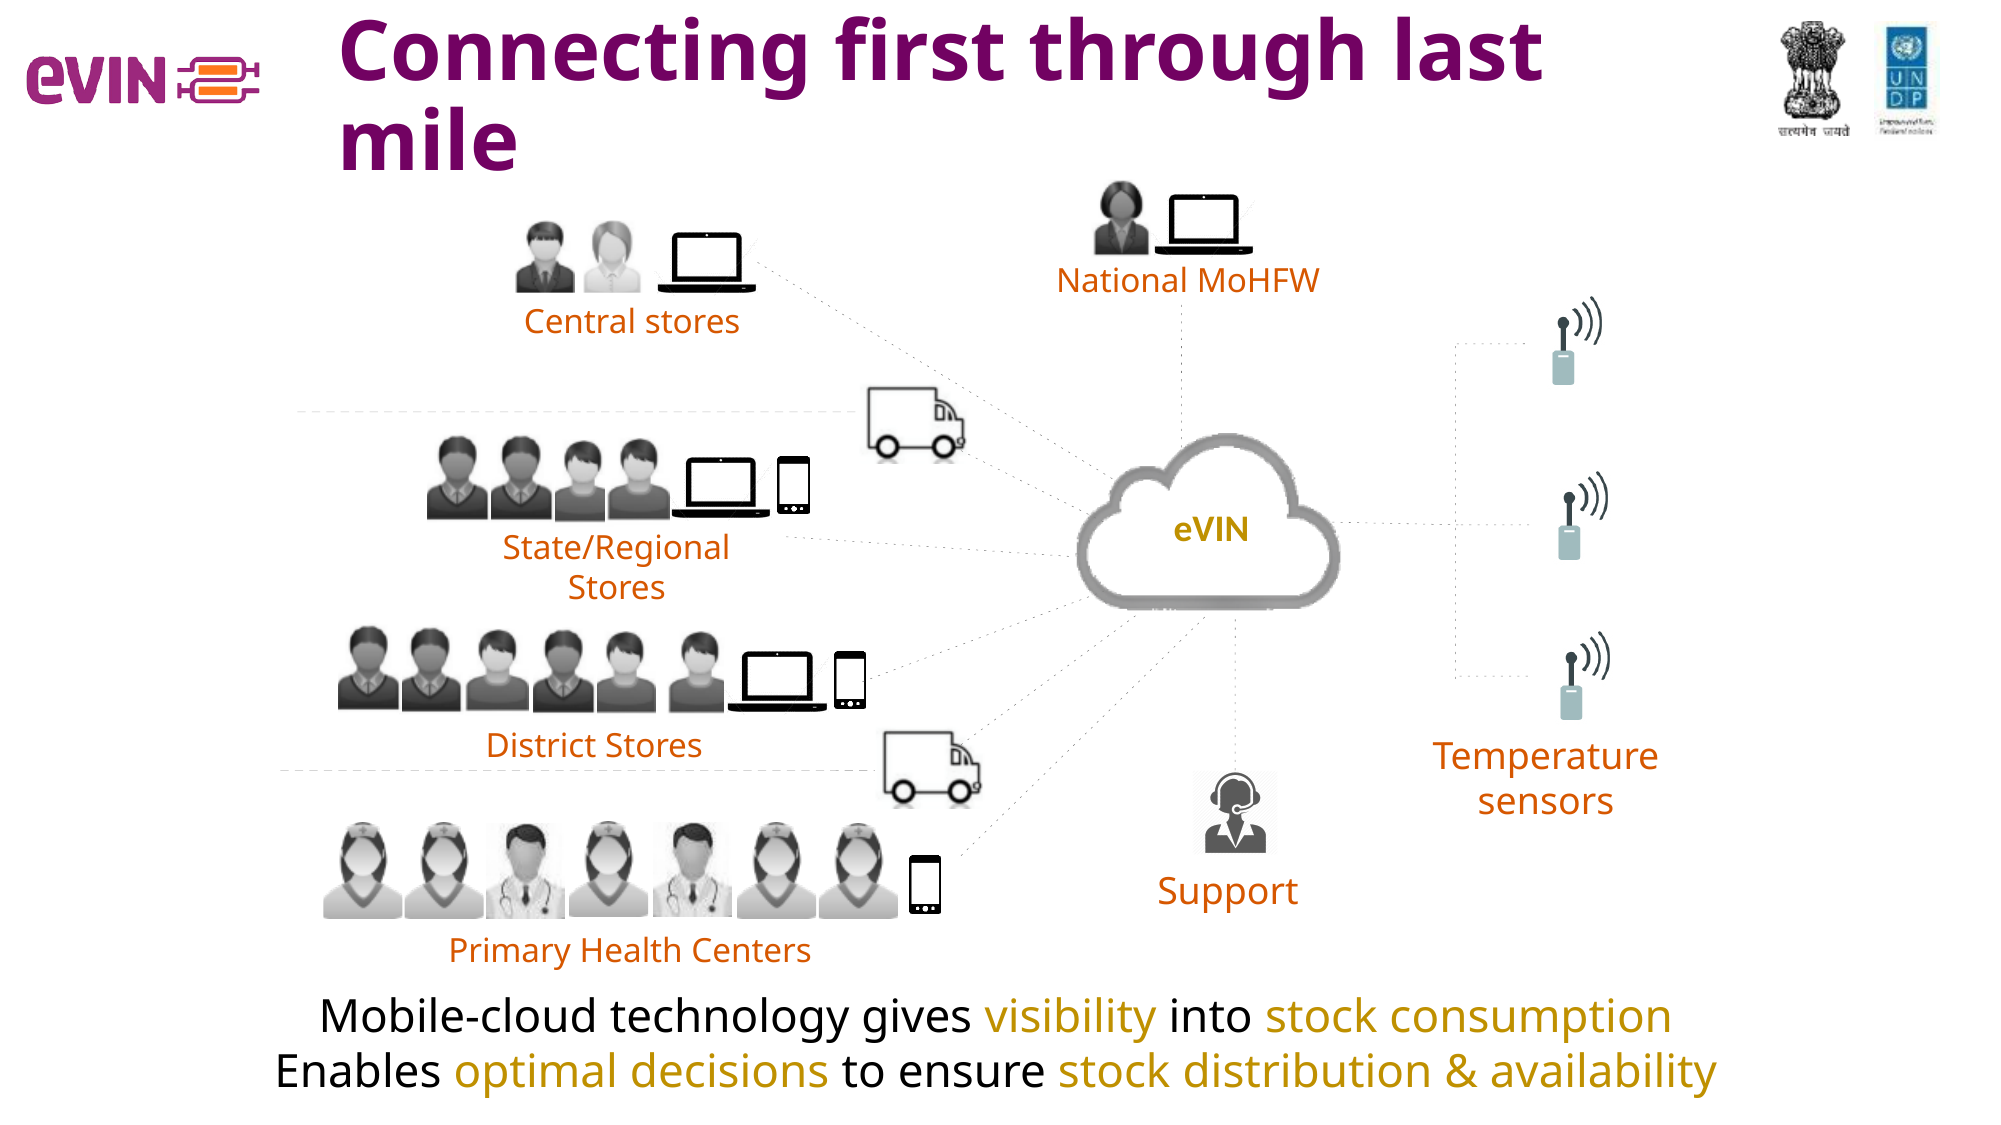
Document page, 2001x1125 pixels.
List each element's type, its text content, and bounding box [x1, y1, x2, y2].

picture [427, 433, 772, 525]
picture [514, 219, 575, 292]
picture [1192, 770, 1278, 856]
picture [777, 456, 810, 514]
picture [1502, 456, 1651, 583]
picture [1778, 21, 1850, 136]
text_box Central stores [478, 292, 787, 348]
picture [818, 823, 898, 919]
picture [1091, 178, 1255, 258]
picture [875, 722, 986, 809]
picture [583, 220, 644, 292]
picture [1068, 429, 1347, 615]
picture [653, 822, 732, 917]
picture [323, 822, 403, 919]
picture [1504, 616, 1653, 724]
picture [737, 822, 817, 919]
title Connecting first through last mile [322, 16, 1743, 182]
picture [909, 855, 941, 914]
picture [15, 44, 271, 113]
picture [533, 627, 656, 718]
picture [1496, 281, 1645, 408]
picture [404, 822, 484, 919]
text_box State/Regional Stores [439, 518, 795, 614]
picture [486, 823, 565, 919]
text_box Temperature sensors [1337, 724, 1755, 830]
picture [338, 623, 529, 716]
text_box [989, 521, 1064, 592]
picture [1874, 21, 1940, 141]
text_box Primary Health Centers [426, 921, 835, 977]
picture [654, 229, 758, 296]
picture [666, 630, 829, 718]
picture [569, 821, 649, 917]
text_box National MoHFW [1034, 252, 1343, 307]
picture [859, 378, 970, 464]
picture [834, 651, 866, 709]
text_box Support [1084, 859, 1372, 920]
text_box Mobile-cloud technology gives visibility into stock consumption Enables optimal decisions to ensure stock distribution & availability [259, 979, 1733, 1104]
text_box District Stores [440, 716, 749, 772]
